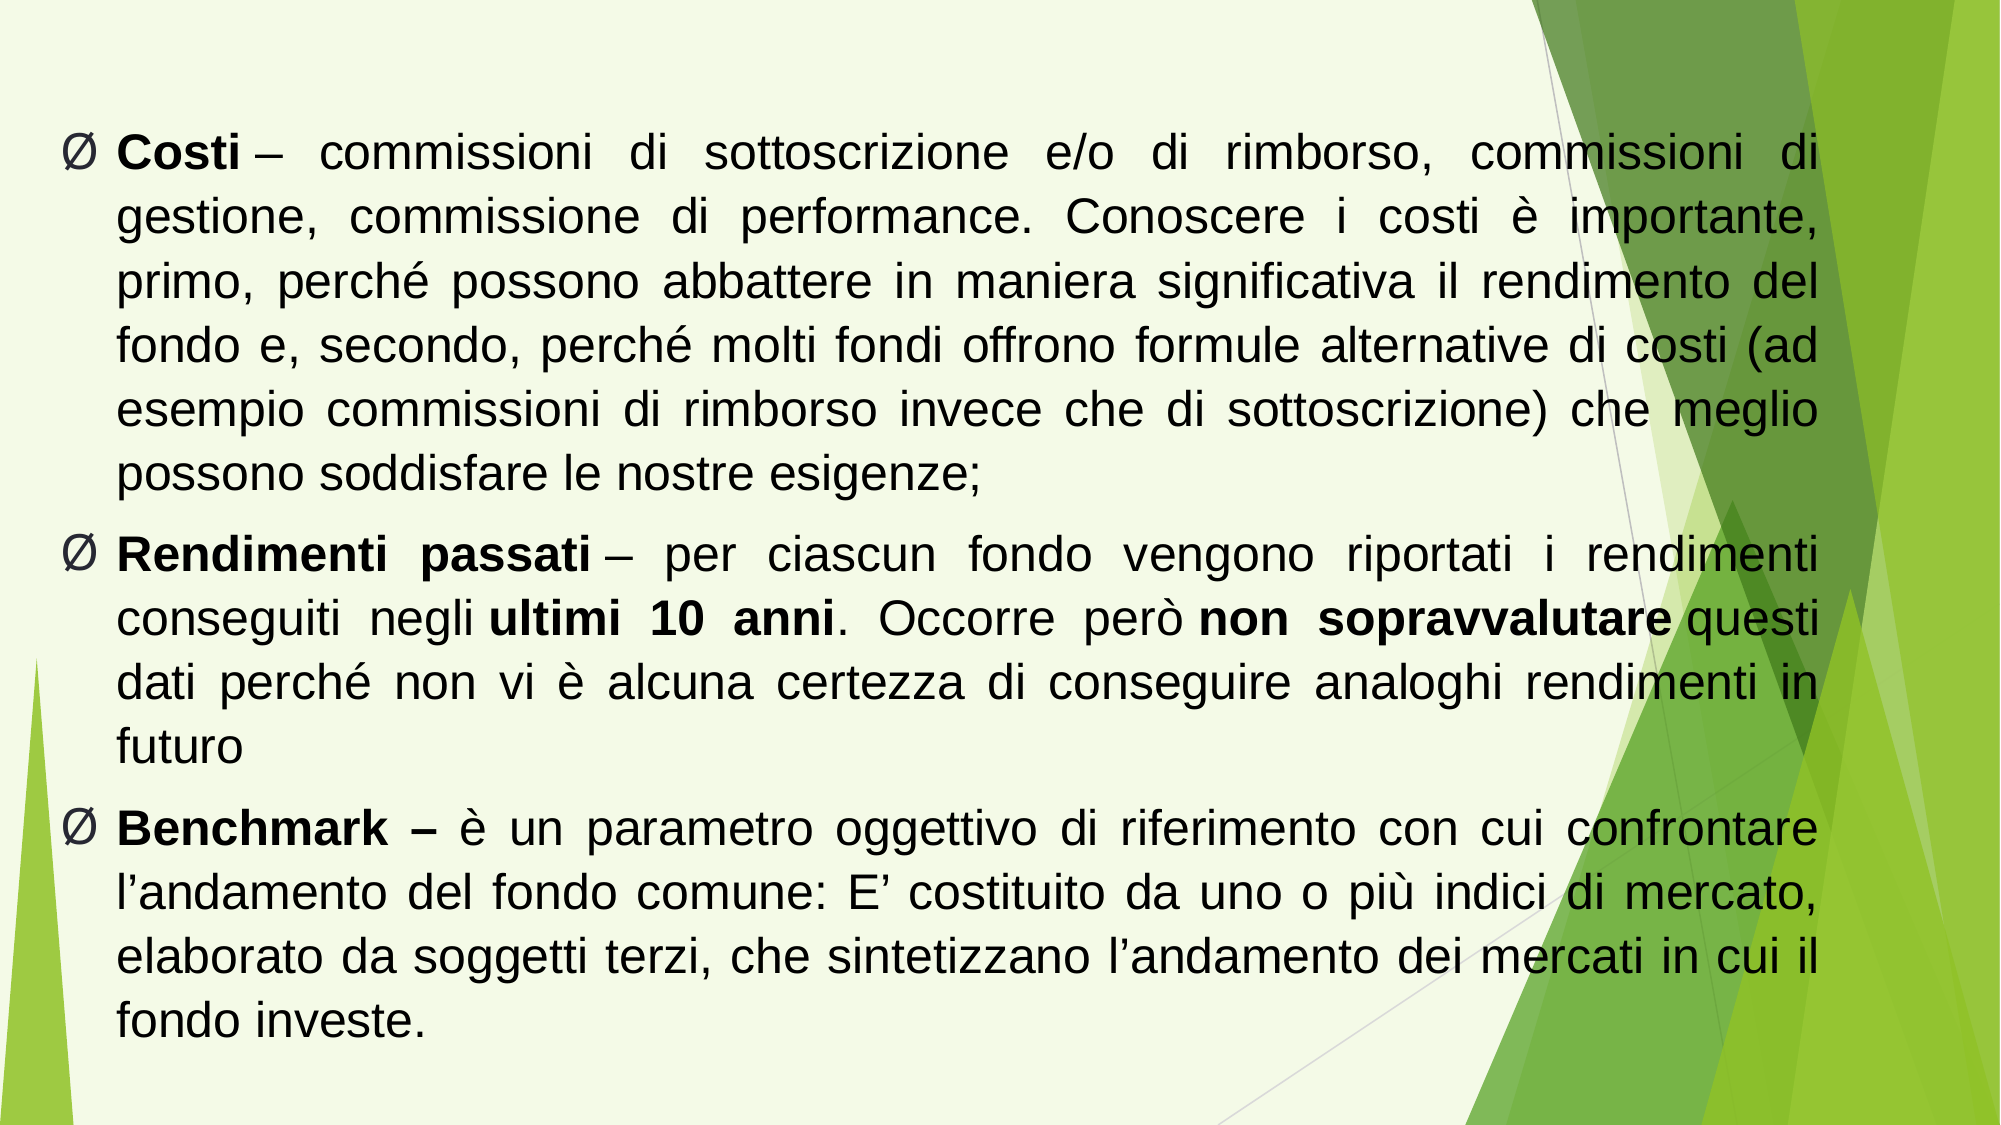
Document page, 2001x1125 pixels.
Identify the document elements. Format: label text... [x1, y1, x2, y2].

text_box Costi – commissioni di sottoscrizione e/o di rimborso, commissioni di gestione, commissione di performance. Conoscere i costi è importante, primo, perché possono abbattere in maniera significativa il rendimento del fondo e, secondo, perché molti fondi offrono formule alternative di costi (ad esempio commissioni di rimborso invece che di sottoscrizione) che meglio possono soddisfare le nostre esigenze; Rendimenti passati – per ciascun fondo vengono riportati i rendimenti conseguiti negli ultimi 10 anni. Occorre però non sopravvalutare questi dati perché non vi è alcuna certezza di conseguire analoghi rendimenti in futuro Benchmark – è un parametro oggettivo di riferimento con cui confrontare l’andamento del fondo comune: E’ costituito da uno o più indici di mercato, elaborato da soggetti terzi, che sintetizzano l’andamento dei mercati in cui il fondo investe. [45, 108, 1835, 1055]
